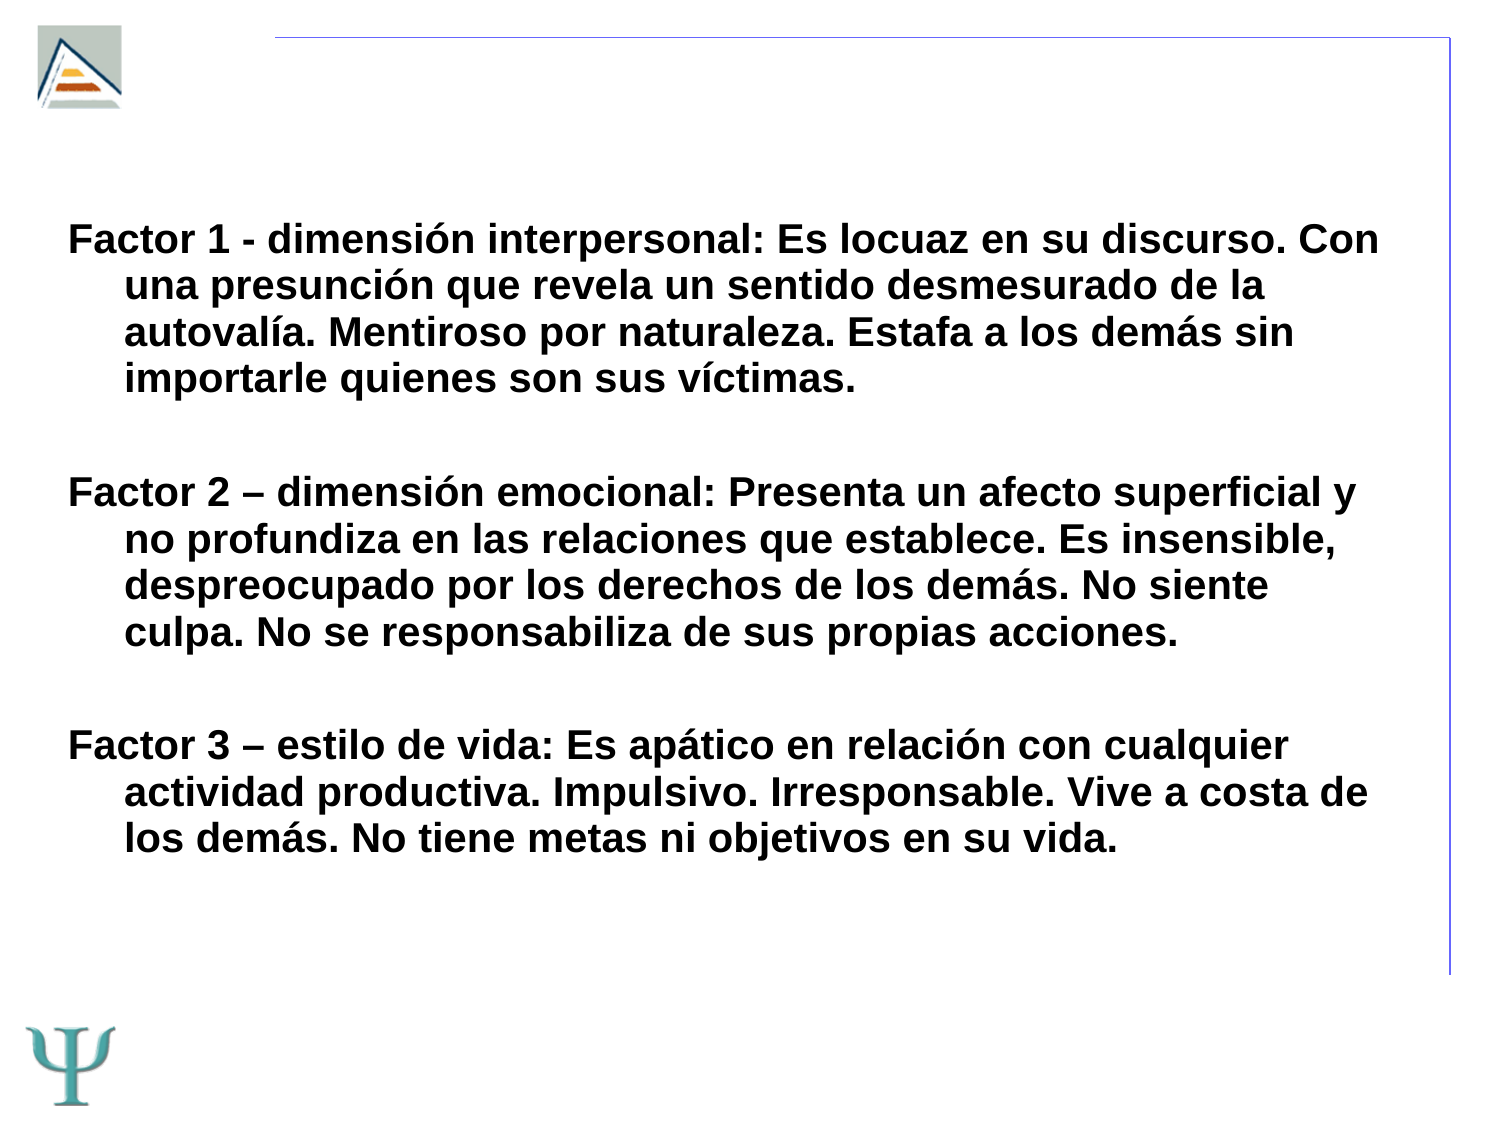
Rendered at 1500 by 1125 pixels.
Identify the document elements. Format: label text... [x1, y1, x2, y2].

picture [37, 24, 122, 109]
picture [24, 1024, 53, 1106]
list Factor 1 - dimensión interpersonal: Es locuaz en su discurso. Con una presunción que revela un sentido desmesurado de la autovalía. Mentiroso por naturaleza. Estafa a los demás sin importarle quienes son sus víctimas. Factor 2 – dimensión emocional: Presenta un afecto superficial y no profundiza en las relaciones que establece. Es insensible, despreocupado por los derechos de los demás. No siente culpa. No se responsabiliza de sus propias acciones. Factor 3 – estilo de vida: Es apático en relación con cualquier actividad productiva. Impulsivo. Irresponsable. Vive a costa de los demás. No tiene metas ni objetivos en su vida. [53, 207, 1404, 1125]
